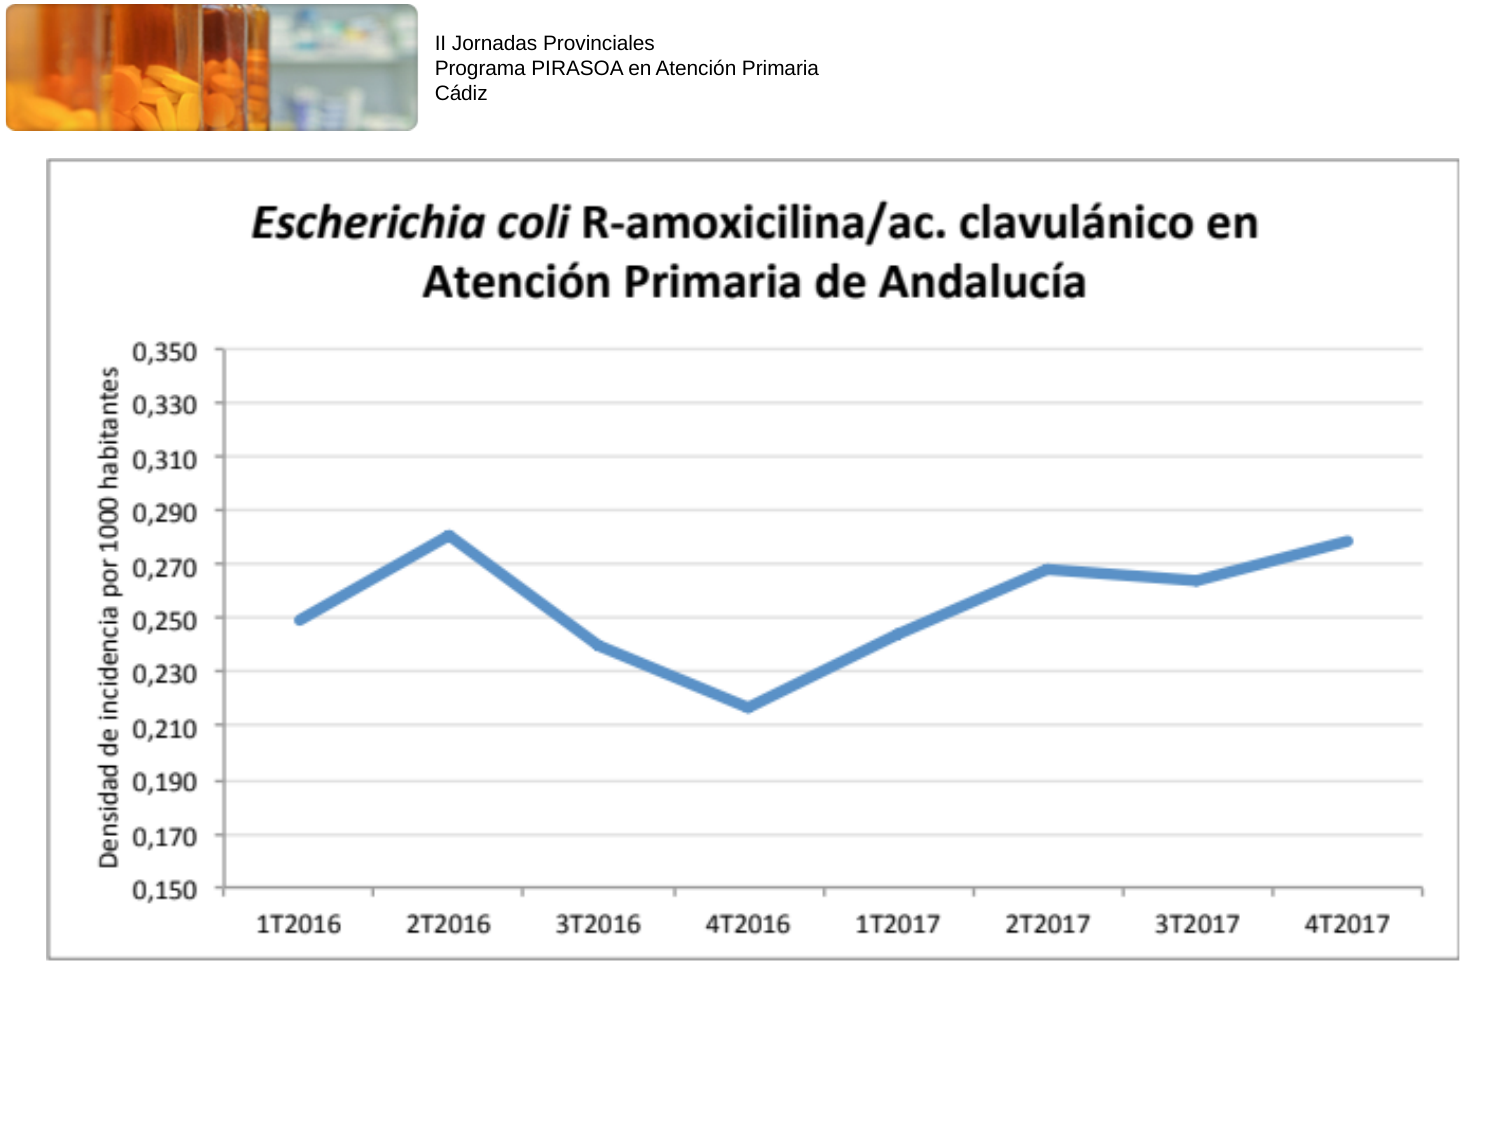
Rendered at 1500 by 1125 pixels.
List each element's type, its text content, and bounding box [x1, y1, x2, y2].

text_box II Jornadas Provinciales Programa PIRASOA en Atención Primaria Cádiz [420, 22, 882, 112]
picture [5, 4, 420, 131]
picture [45, 158, 1460, 961]
